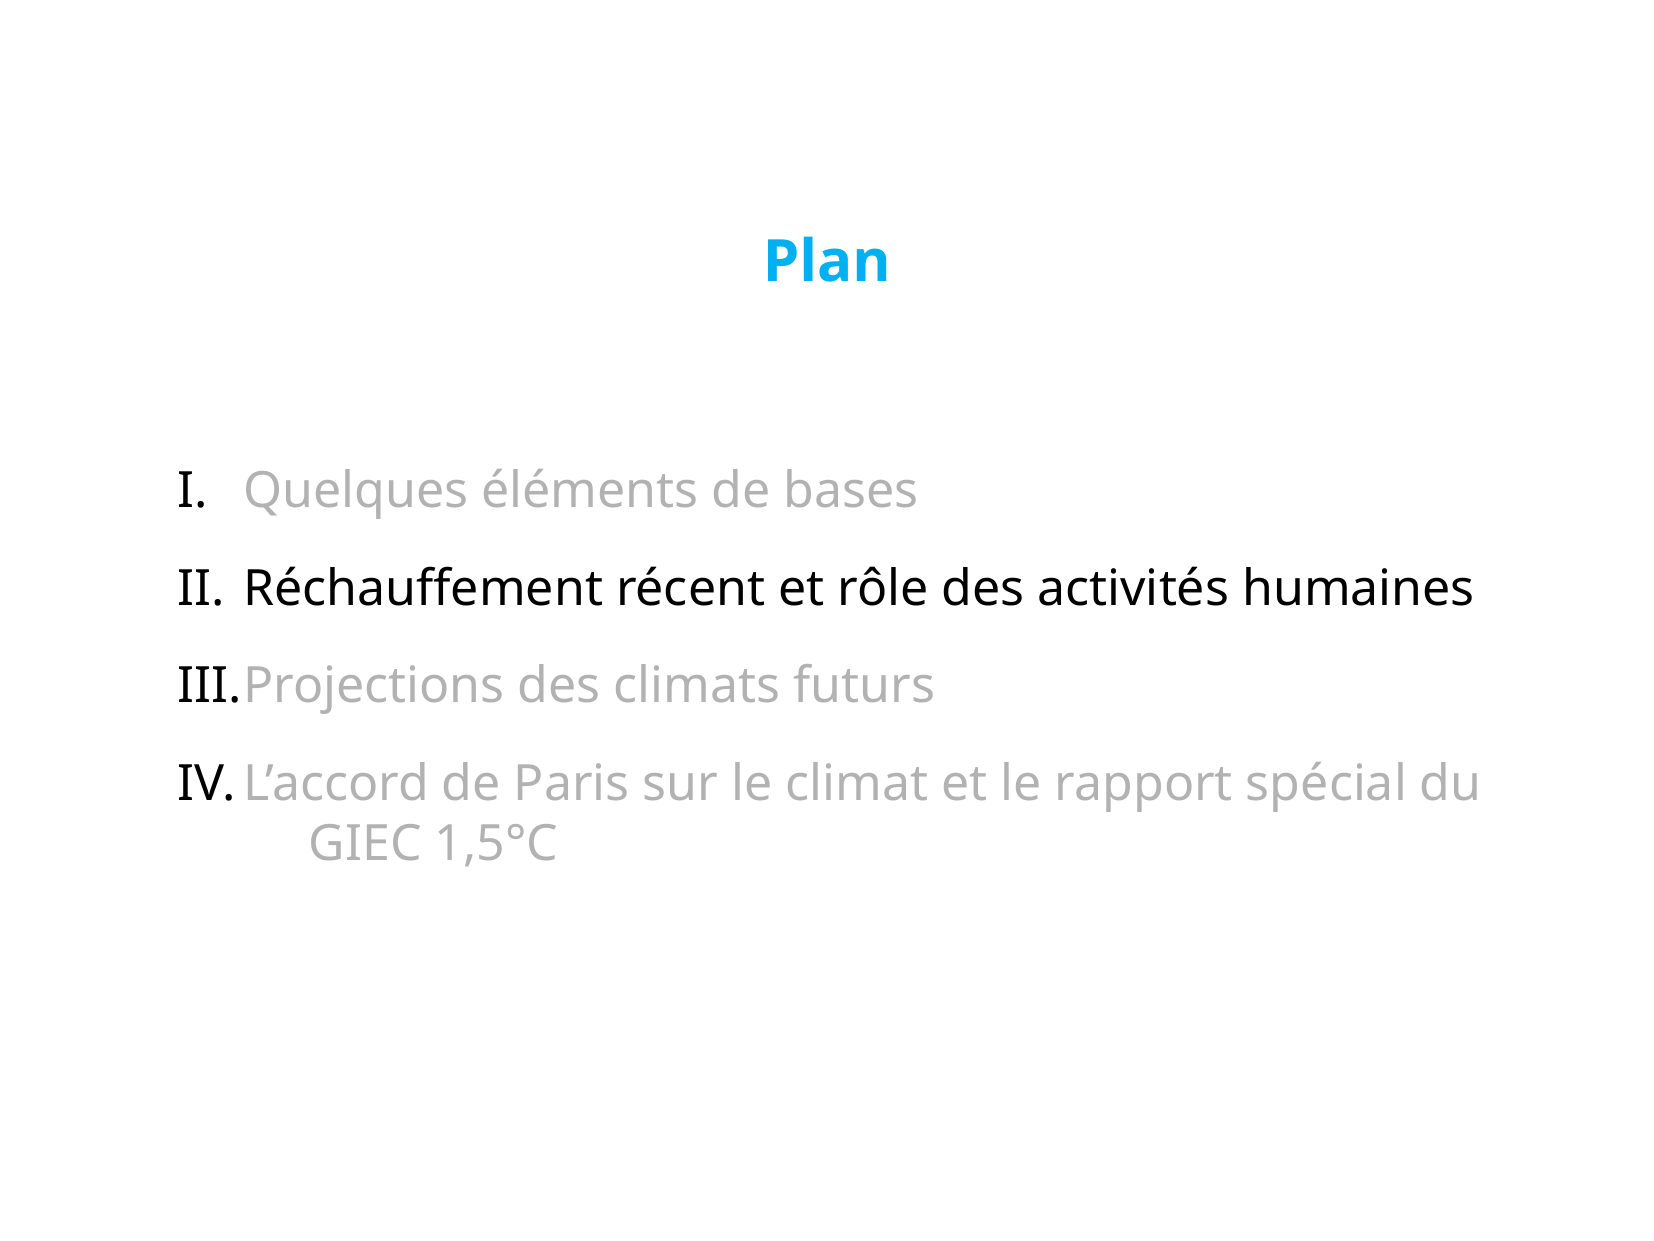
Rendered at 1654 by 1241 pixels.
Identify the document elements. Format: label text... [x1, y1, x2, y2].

text_box Plan [58, 219, 1595, 389]
text_box Quelques éléments de bases Réchauffement récent et rôle des activités humaines Projections des climats futurs L’accord de Paris sur le climat et le rapport spécial du GIEC 1,5°C [162, 450, 1504, 1096]
